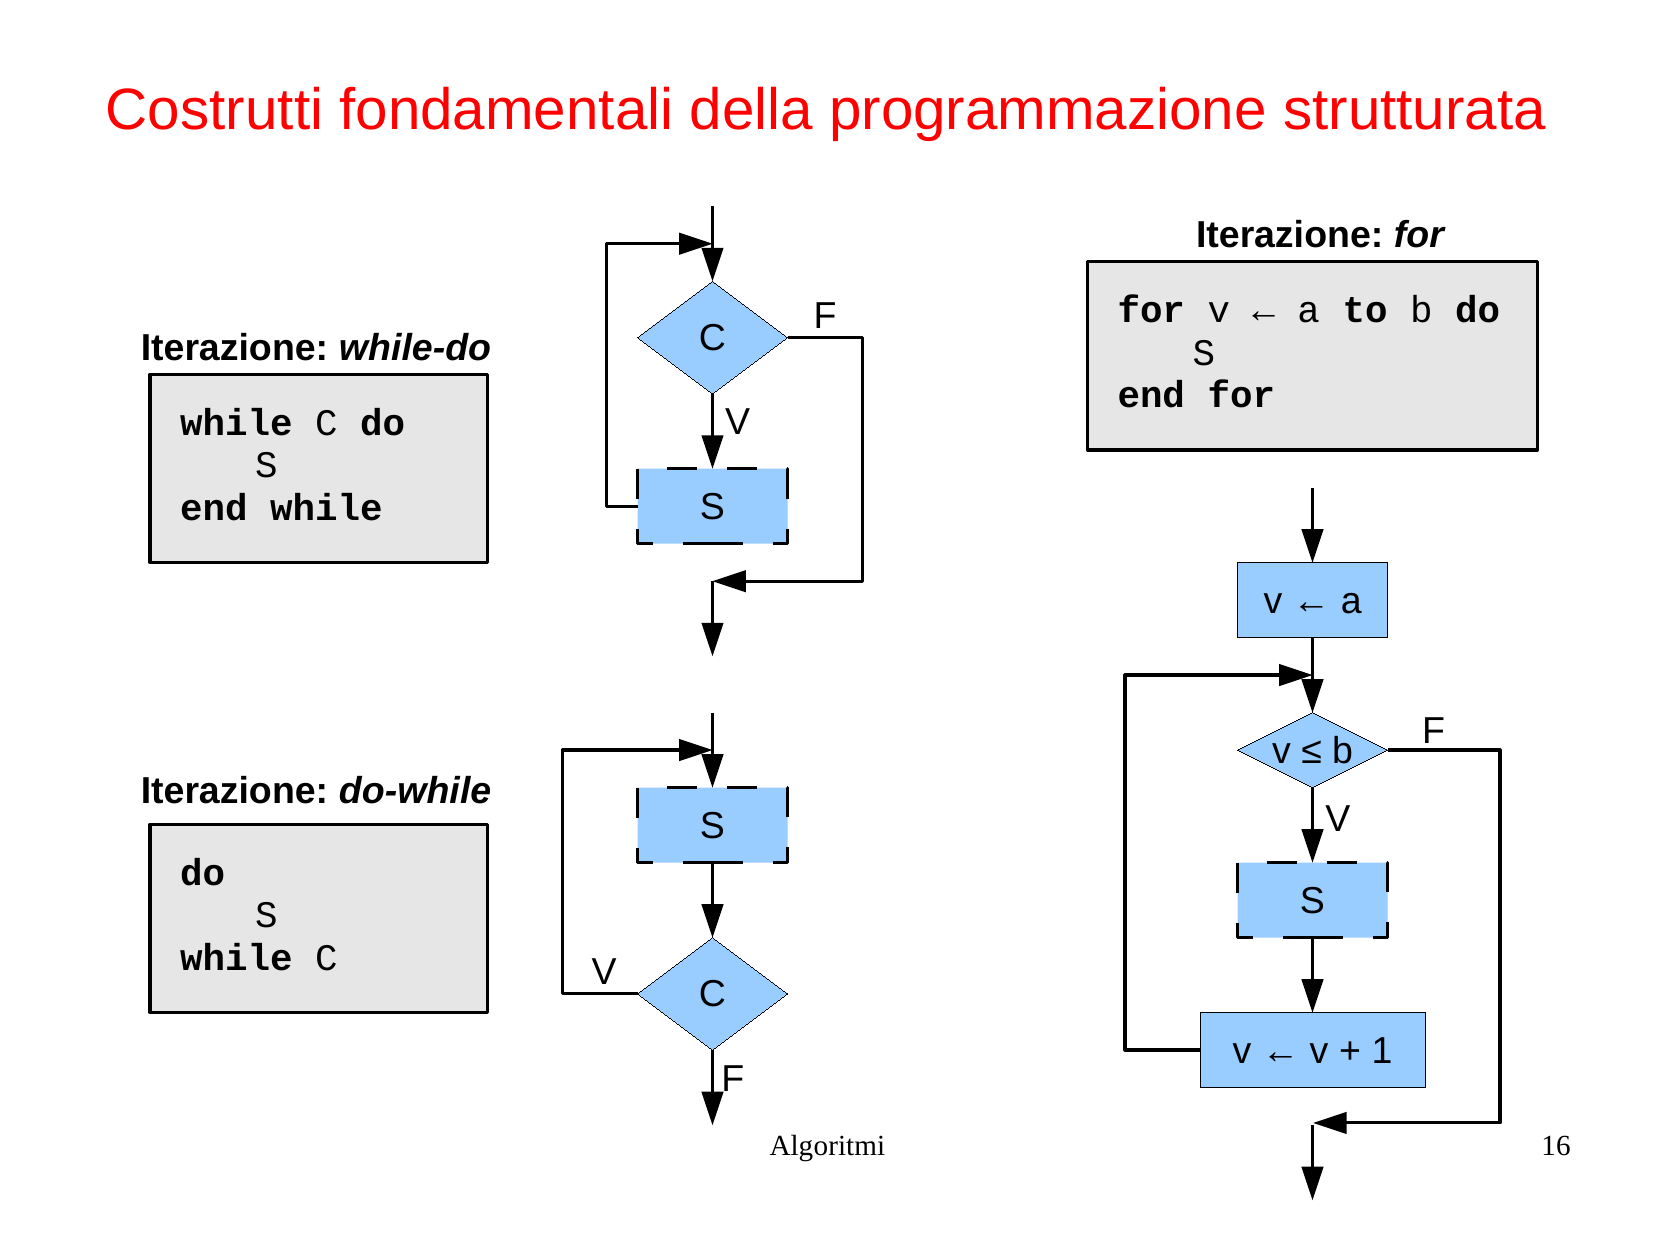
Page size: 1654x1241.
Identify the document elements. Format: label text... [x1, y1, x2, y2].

text_box C [637, 281, 788, 393]
text_box Iterazione: for [1181, 205, 1459, 263]
text_box S [1237, 862, 1388, 938]
text_box S [637, 468, 788, 544]
text_box F [798, 287, 852, 344]
text_box V [576, 943, 632, 992]
text_box F [714, 1050, 760, 1108]
text_box V [710, 393, 765, 451]
text_box C [638, 937, 788, 1050]
text_box S [637, 787, 788, 863]
text_box Iterazione: do-while [126, 761, 507, 819]
text_box F [1407, 701, 1460, 759]
text_box Iterazione: while-do [126, 318, 507, 376]
text_box v ≤ b [1237, 712, 1388, 788]
title Costrutti fondamentali della programmazione strutturata [82, 49, 1571, 169]
text_box V [576, 995, 632, 1001]
text_box for v ← a to b do S end for [1087, 261, 1538, 451]
text_box V [1310, 789, 1366, 847]
text_box while C do S end while [150, 376, 488, 563]
text_box do S while C [150, 824, 488, 1013]
text_box v ← v + 1 [1200, 1012, 1426, 1088]
text_box v ← a [1237, 562, 1388, 638]
text_box F [706, 1050, 711, 1091]
